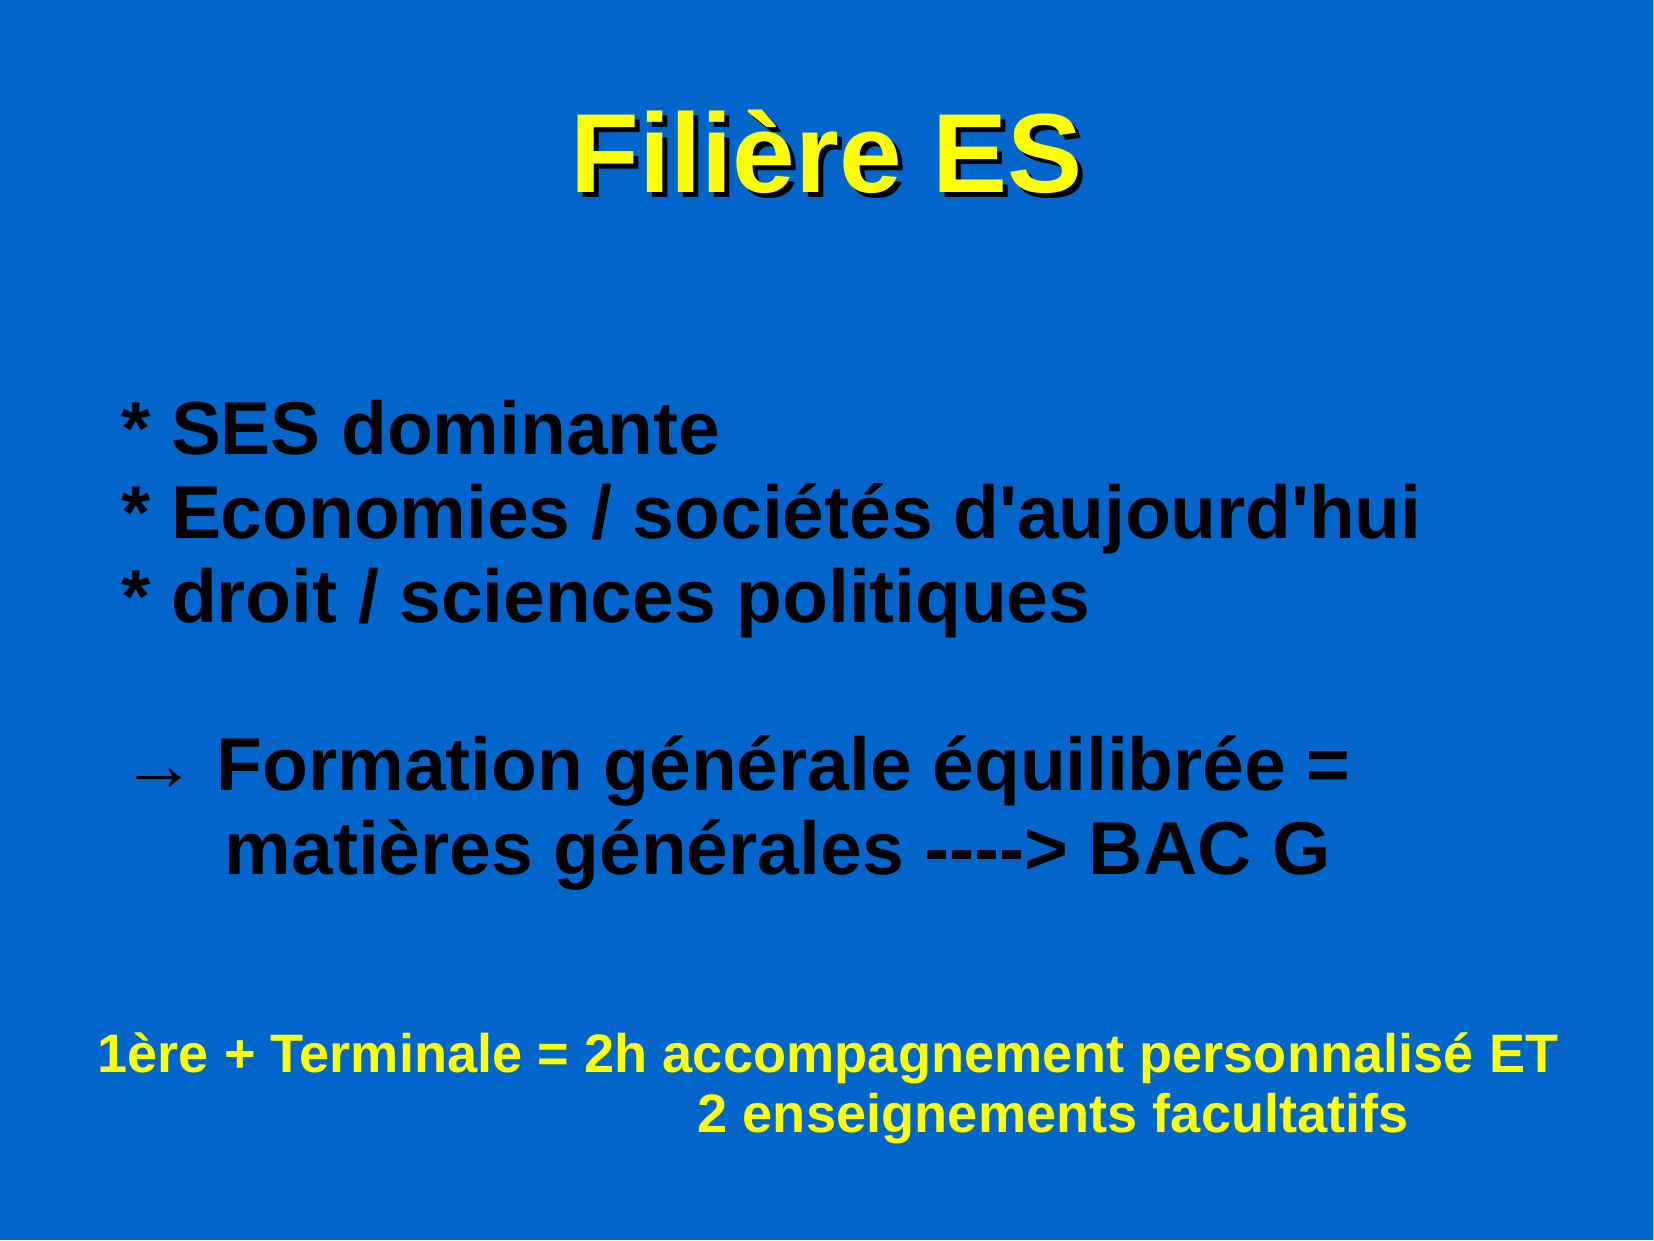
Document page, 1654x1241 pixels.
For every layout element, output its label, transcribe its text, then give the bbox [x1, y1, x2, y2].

title Filière ES [82, 49, 1571, 257]
text_box * SES dominante * Economies / sociétés d'aujourd'hui * droit / sciences politiques → Formation générale équilibrée = matières générales ----> BAC G [106, 295, 1536, 1015]
text_box 1ère + Terminale = 2h accompagnement personnalisé ET 2 enseignements facultatifs [82, 1015, 1607, 1155]
